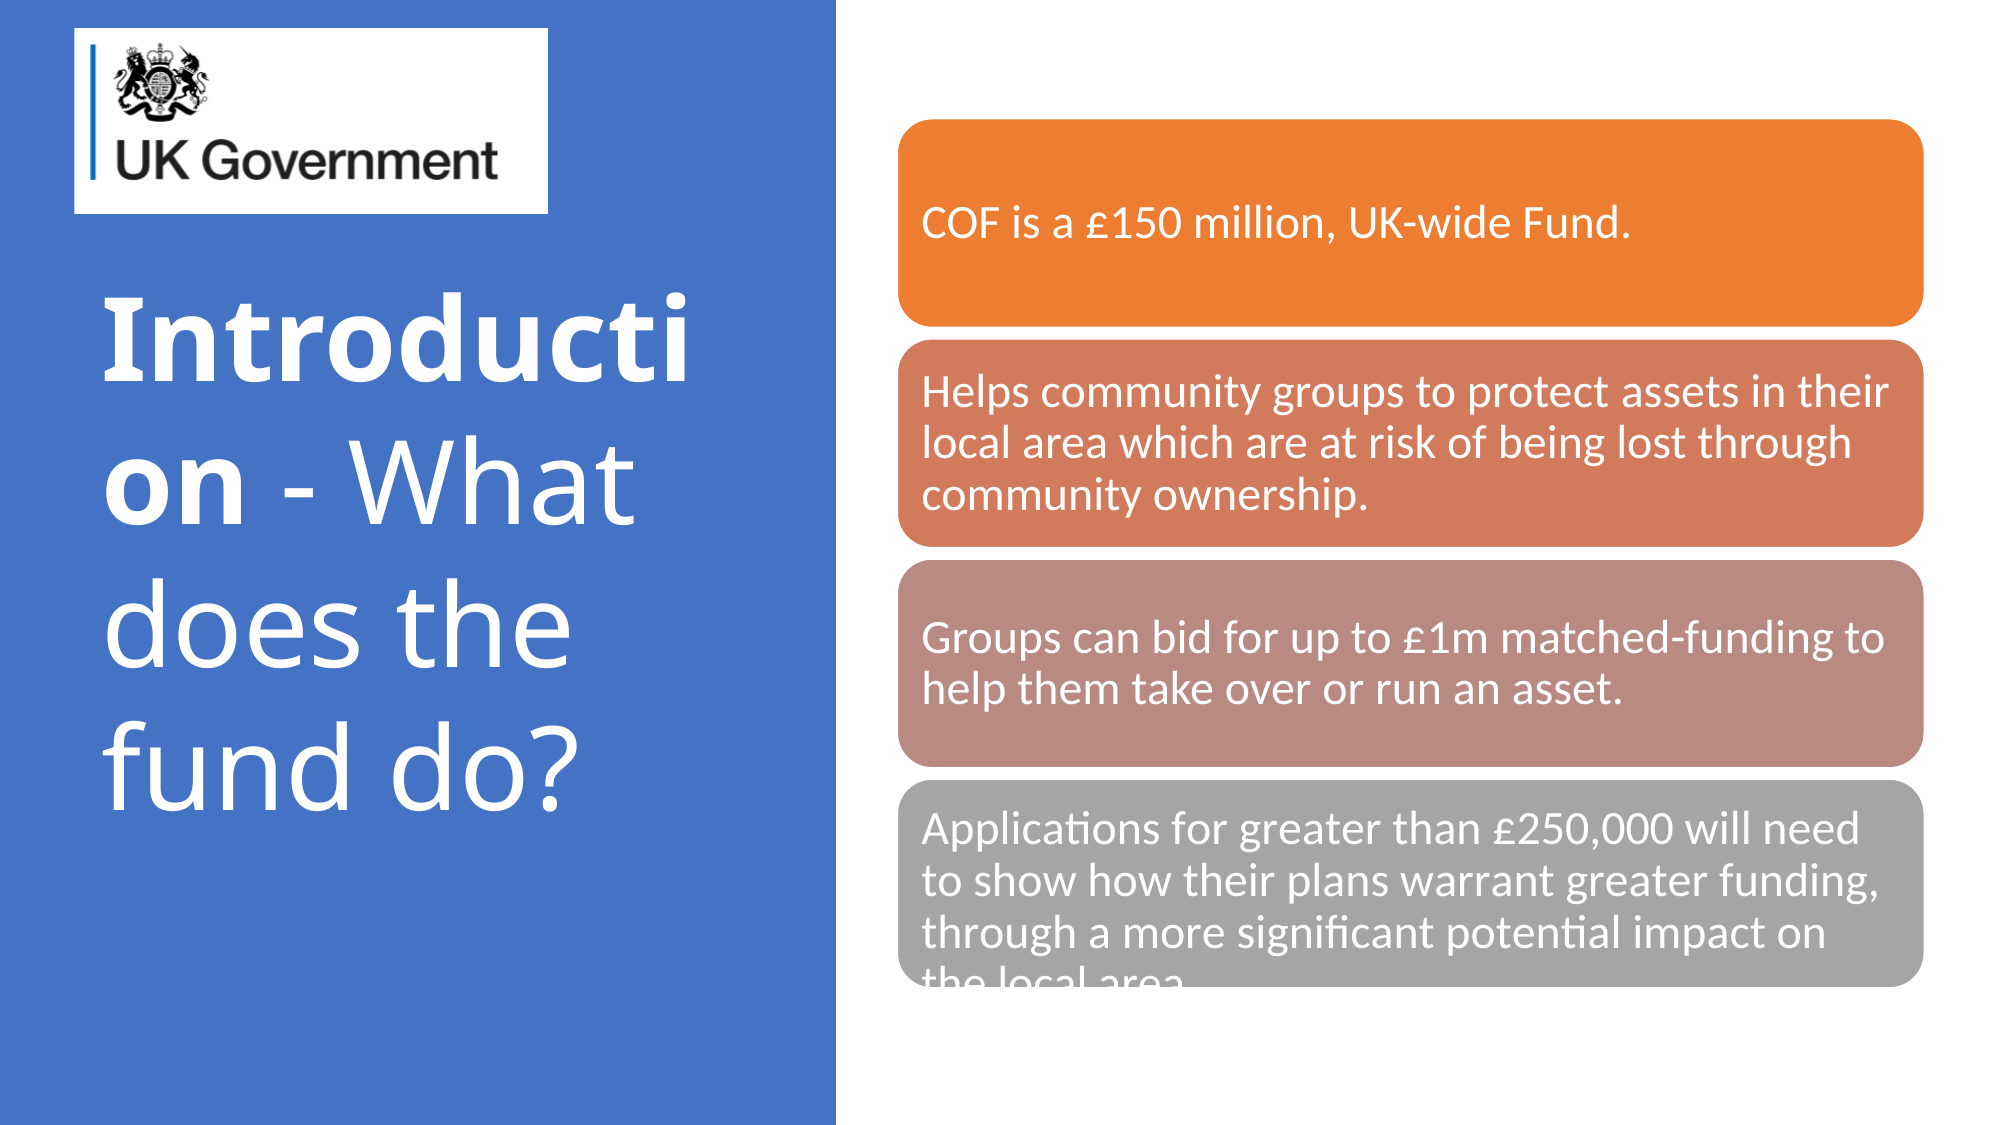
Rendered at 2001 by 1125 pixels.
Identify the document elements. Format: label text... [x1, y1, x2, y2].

text_box Helps community groups to protect assets in their local area which are at risk of being lost through community ownership. [896, 338, 1925, 548]
text_box COF is a £150 million, UK-wide Fund. [896, 118, 1925, 328]
text_box Groups can bid for up to £1m matched-funding to help them take over or run an asset. [896, 558, 1925, 769]
title Introduction - What does the fund do? [86, 101, 711, 1005]
text_box Applications for greater than £250,000 will need to show how their plans warrant greater funding, through a more significant potential impact on the local area. [896, 778, 1925, 989]
text_box [0, 0, 836, 1125]
picture [74, 28, 548, 214]
